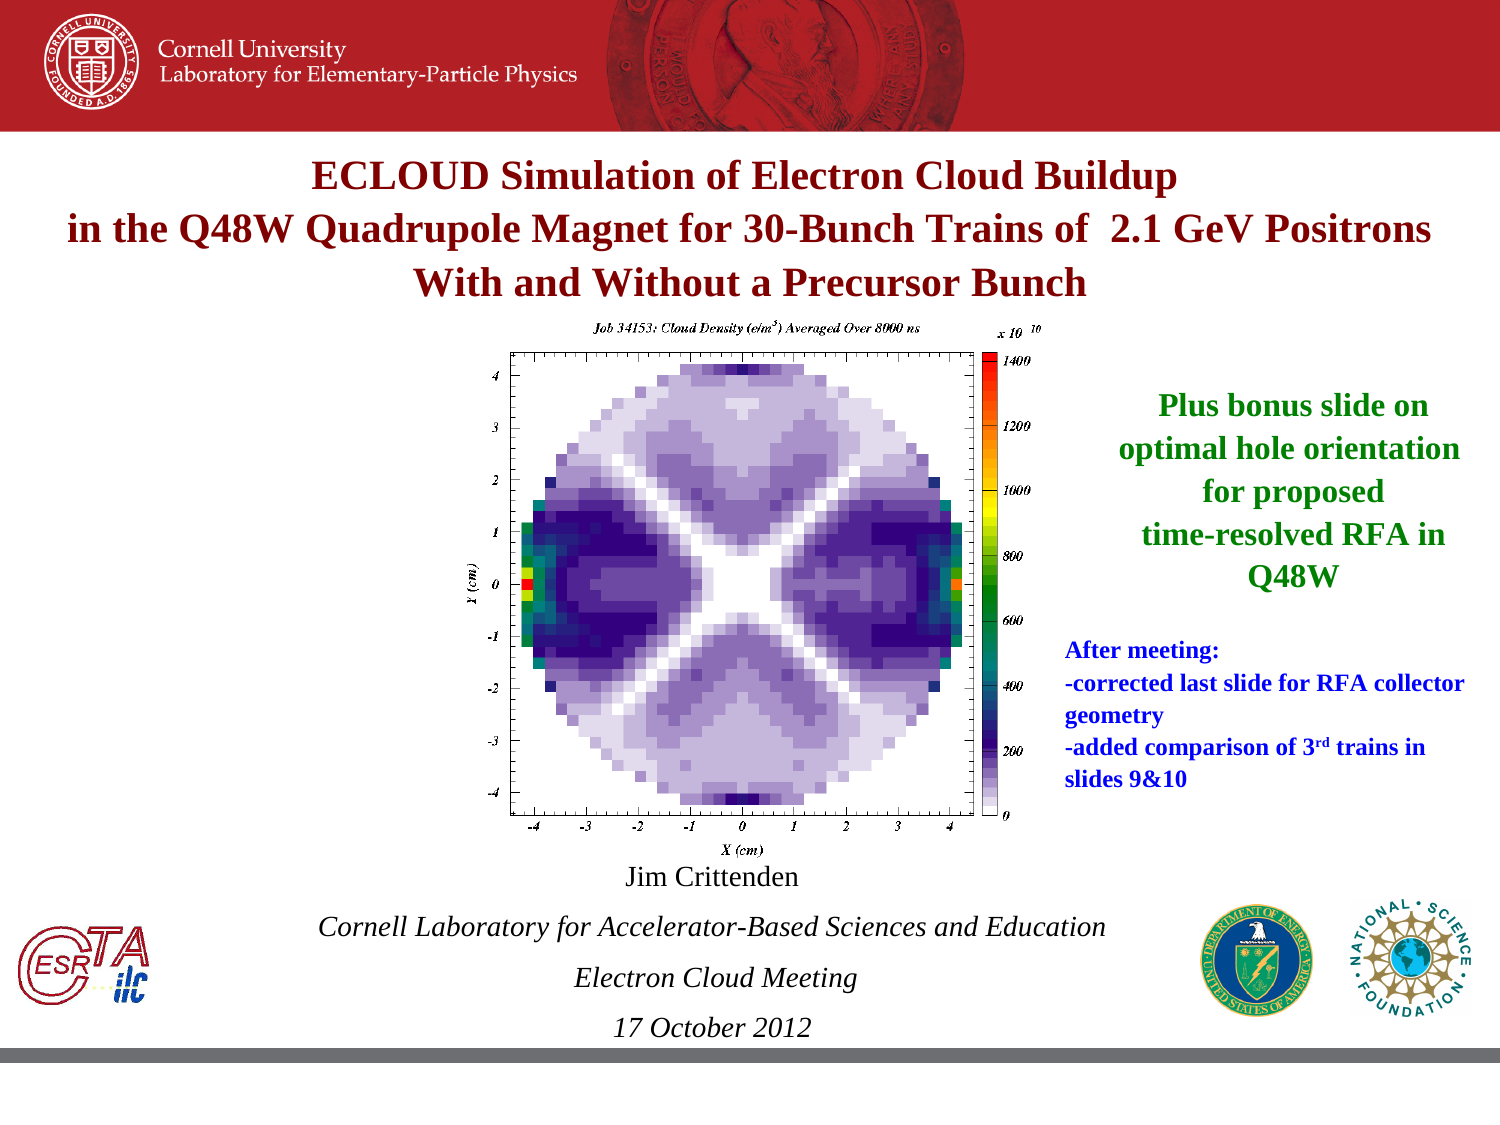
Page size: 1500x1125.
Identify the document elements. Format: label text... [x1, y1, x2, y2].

title ECLOUD Simulation of Electron Cloud Buildup in the Q48W Quadrupole Magnet for 30-Bunch Trains of 2.1 GeV Positrons With and Without a Precursor Bunch [0, 140, 1500, 310]
picture [1350, 899, 1471, 1017]
picture [0, 0, 1500, 132]
picture [1200, 904, 1313, 1017]
picture [8, 899, 151, 1036]
subtitle Jim Crittenden Cornell Laboratory for Accelerator-Based Sciences and Education Electron Cloud Meeting 17 October 2012 [262, 851, 1163, 1051]
title Plus bonus slide on optimal hole orientation for proposed time-resolved RFA in Q48W [1087, 375, 1500, 601]
title After meeting: -corrected last slide for RFA collector geometry -added comparison of 3rd trains in slides 9&10 [1050, 625, 1500, 800]
picture [450, 320, 1051, 863]
